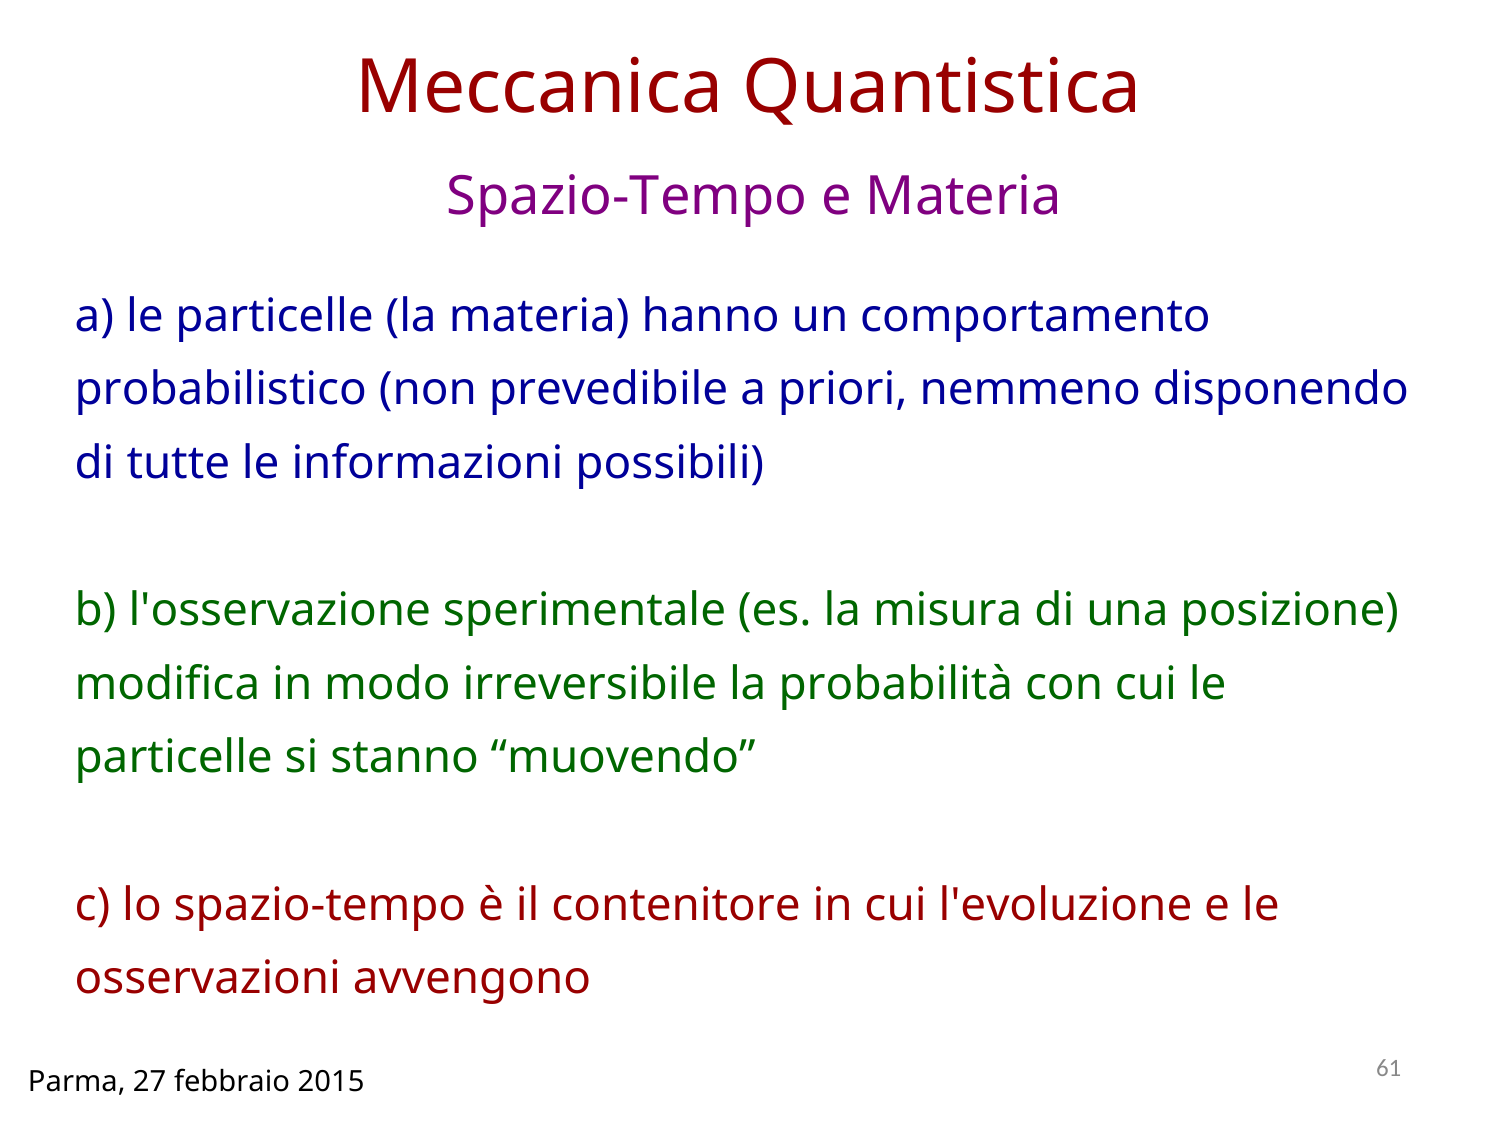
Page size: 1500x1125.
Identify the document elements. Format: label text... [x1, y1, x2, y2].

title Meccanica Quantistica [74, 10, 1424, 124]
text_box <number> [1074, 1042, 1417, 1095]
title Spazio-Tempo e Materia [80, 137, 1430, 227]
title a) le particelle (la materia) hanno un comportamento probabilistico (non prevedibile a priori, nemmeno disponendo di tutte le informazioni possibili) b) l'osservazione sperimentale (es. la misura di una posizione) modifica in modo irreversibile la probabilità con cui le particelle si stanno “muovendo” c) lo spazio-tempo è il contenitore in cui l'evoluzione e le osservazioni avvengono [74, 236, 1424, 1034]
